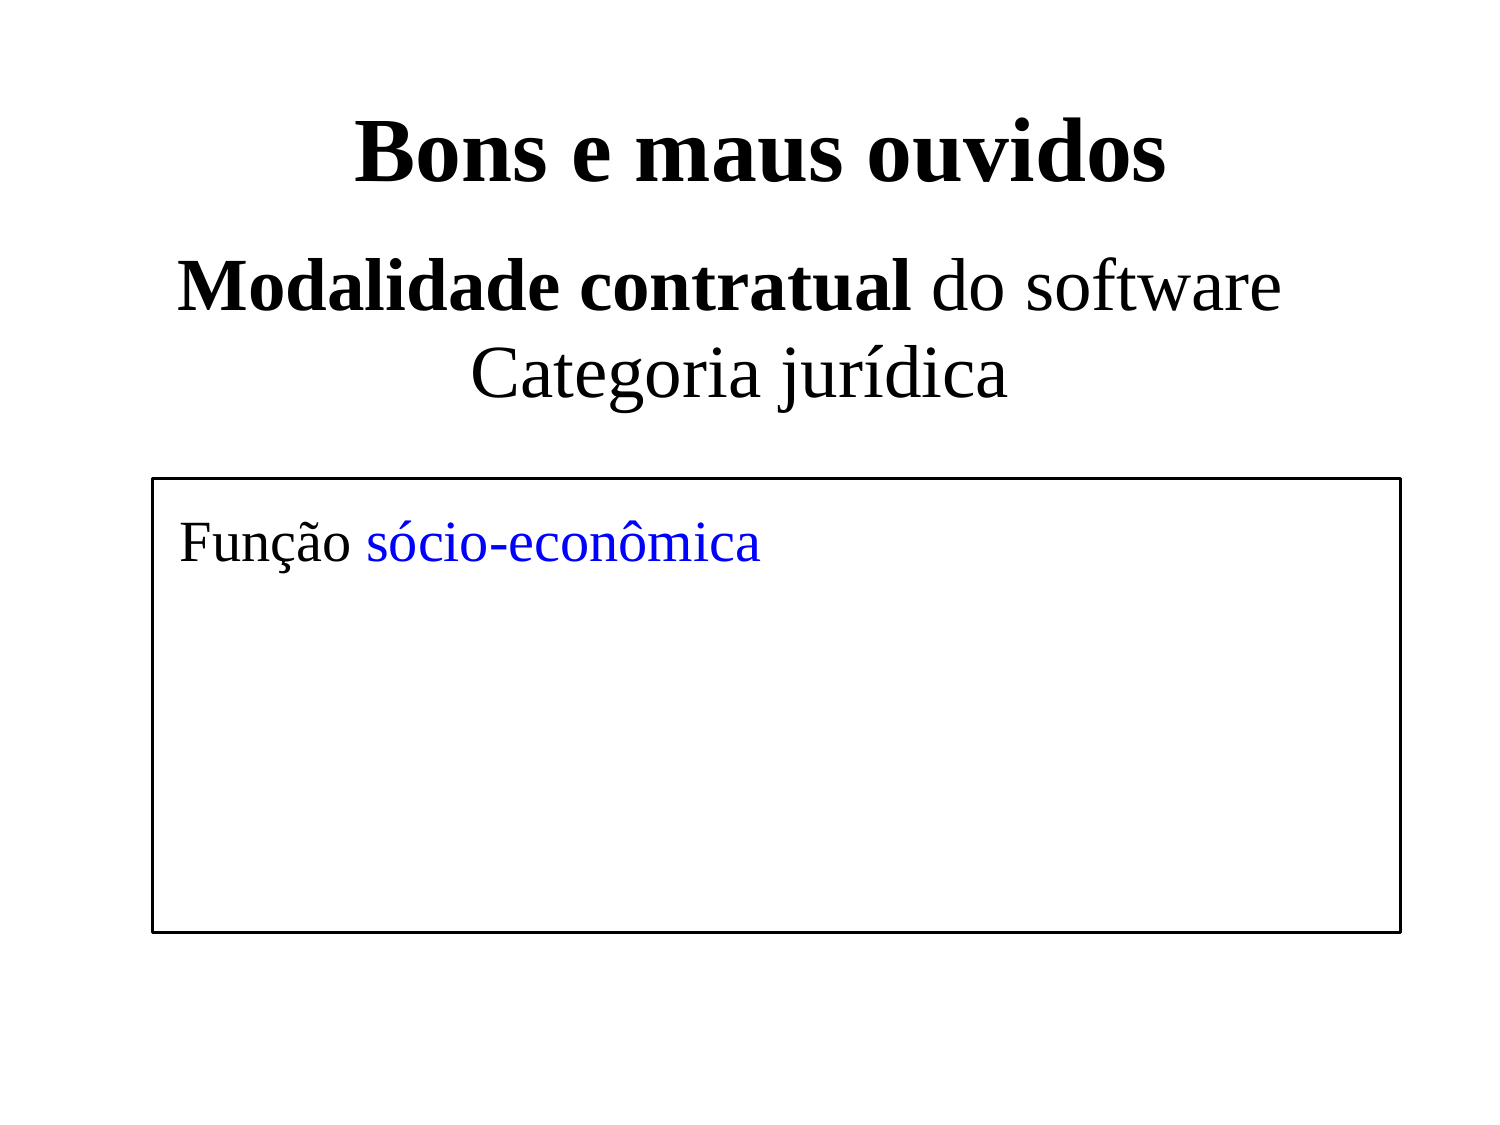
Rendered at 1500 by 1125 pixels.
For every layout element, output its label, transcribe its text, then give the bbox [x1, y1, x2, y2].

text_box Função sócio-econômica De cunho comercial, industrial ou consumista Derivada do instrumento jurídico que o licencia [152, 478, 1401, 933]
text_box Modalidade contratual do software Categoria jurídica [43, 238, 1436, 415]
title Bons e maus ouvidos [68, 78, 1456, 218]
